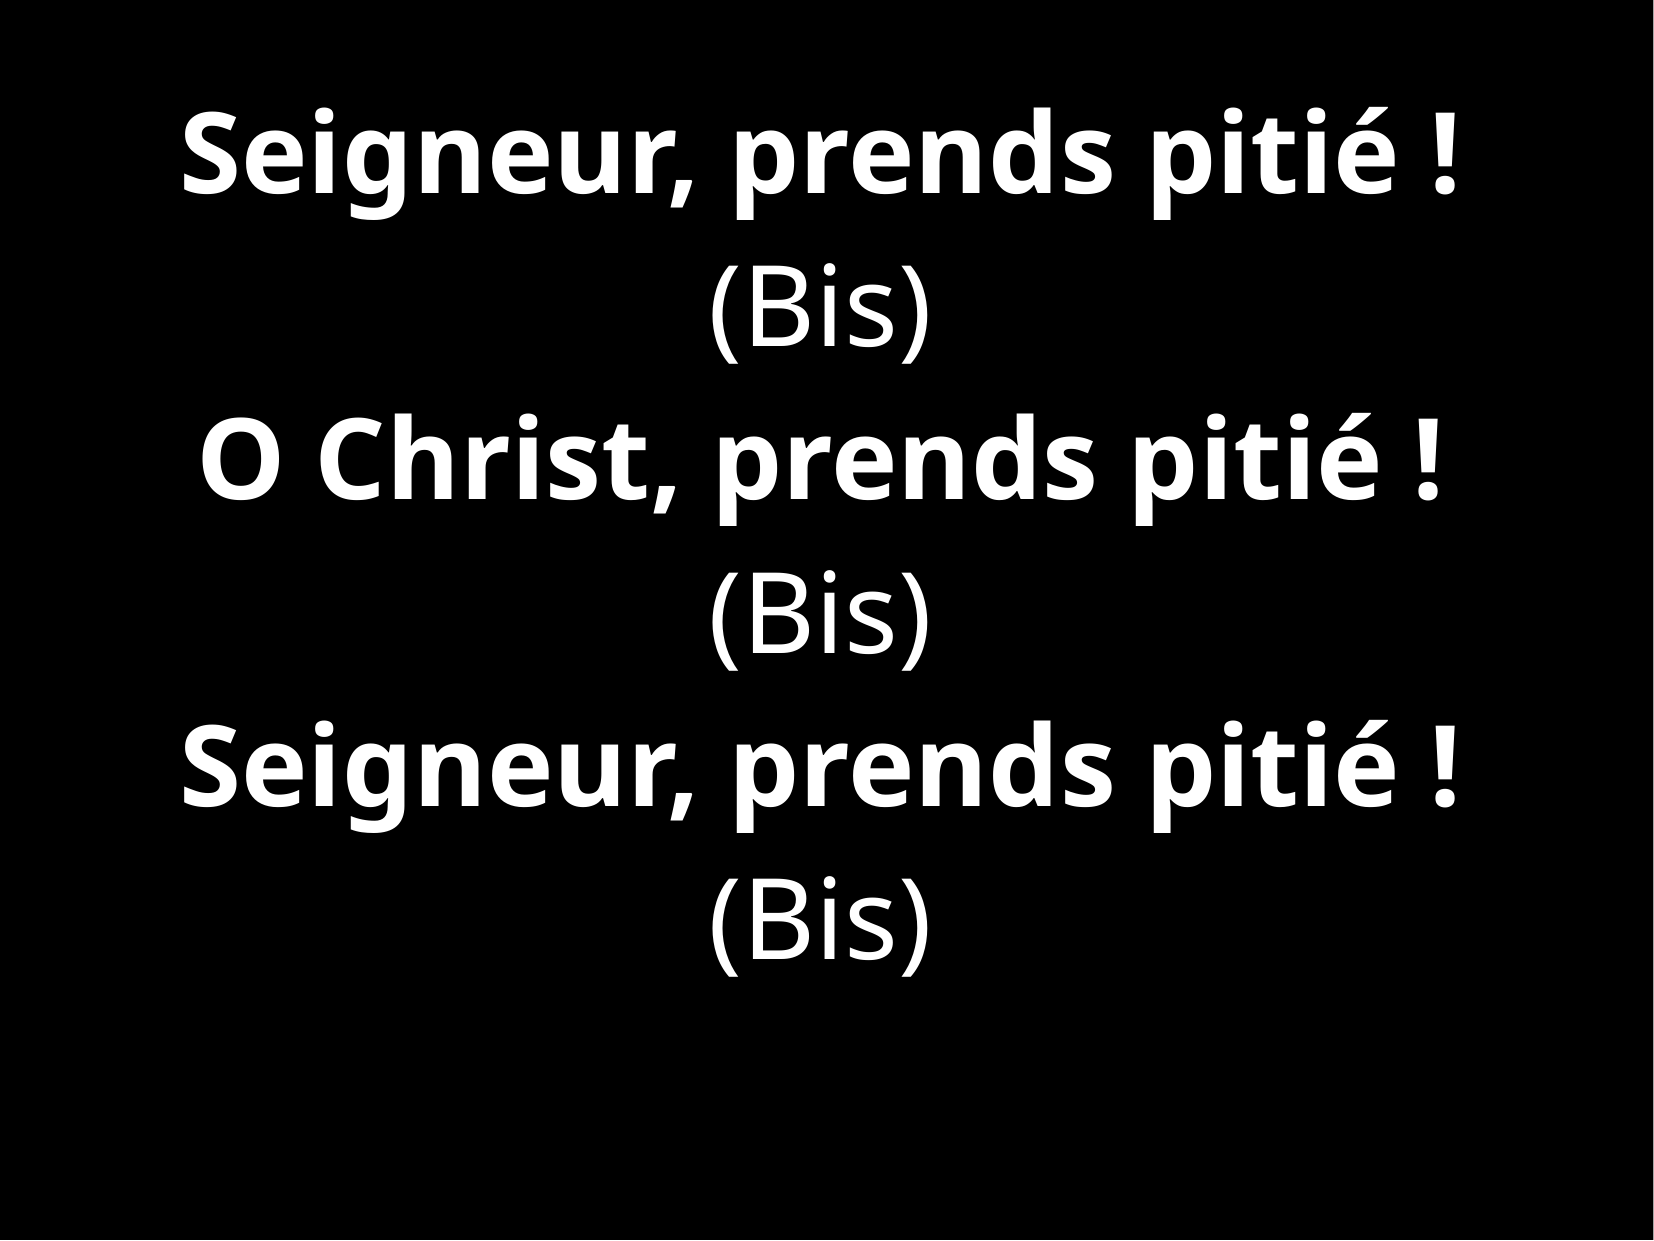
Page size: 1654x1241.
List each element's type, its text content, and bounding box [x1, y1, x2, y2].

subtitle Seigneur, prends pitié ! (Bis) O Christ, prends pitié ! (Bis) Seigneur, prends pitié ! (Bis) [76, 37, 1565, 1182]
